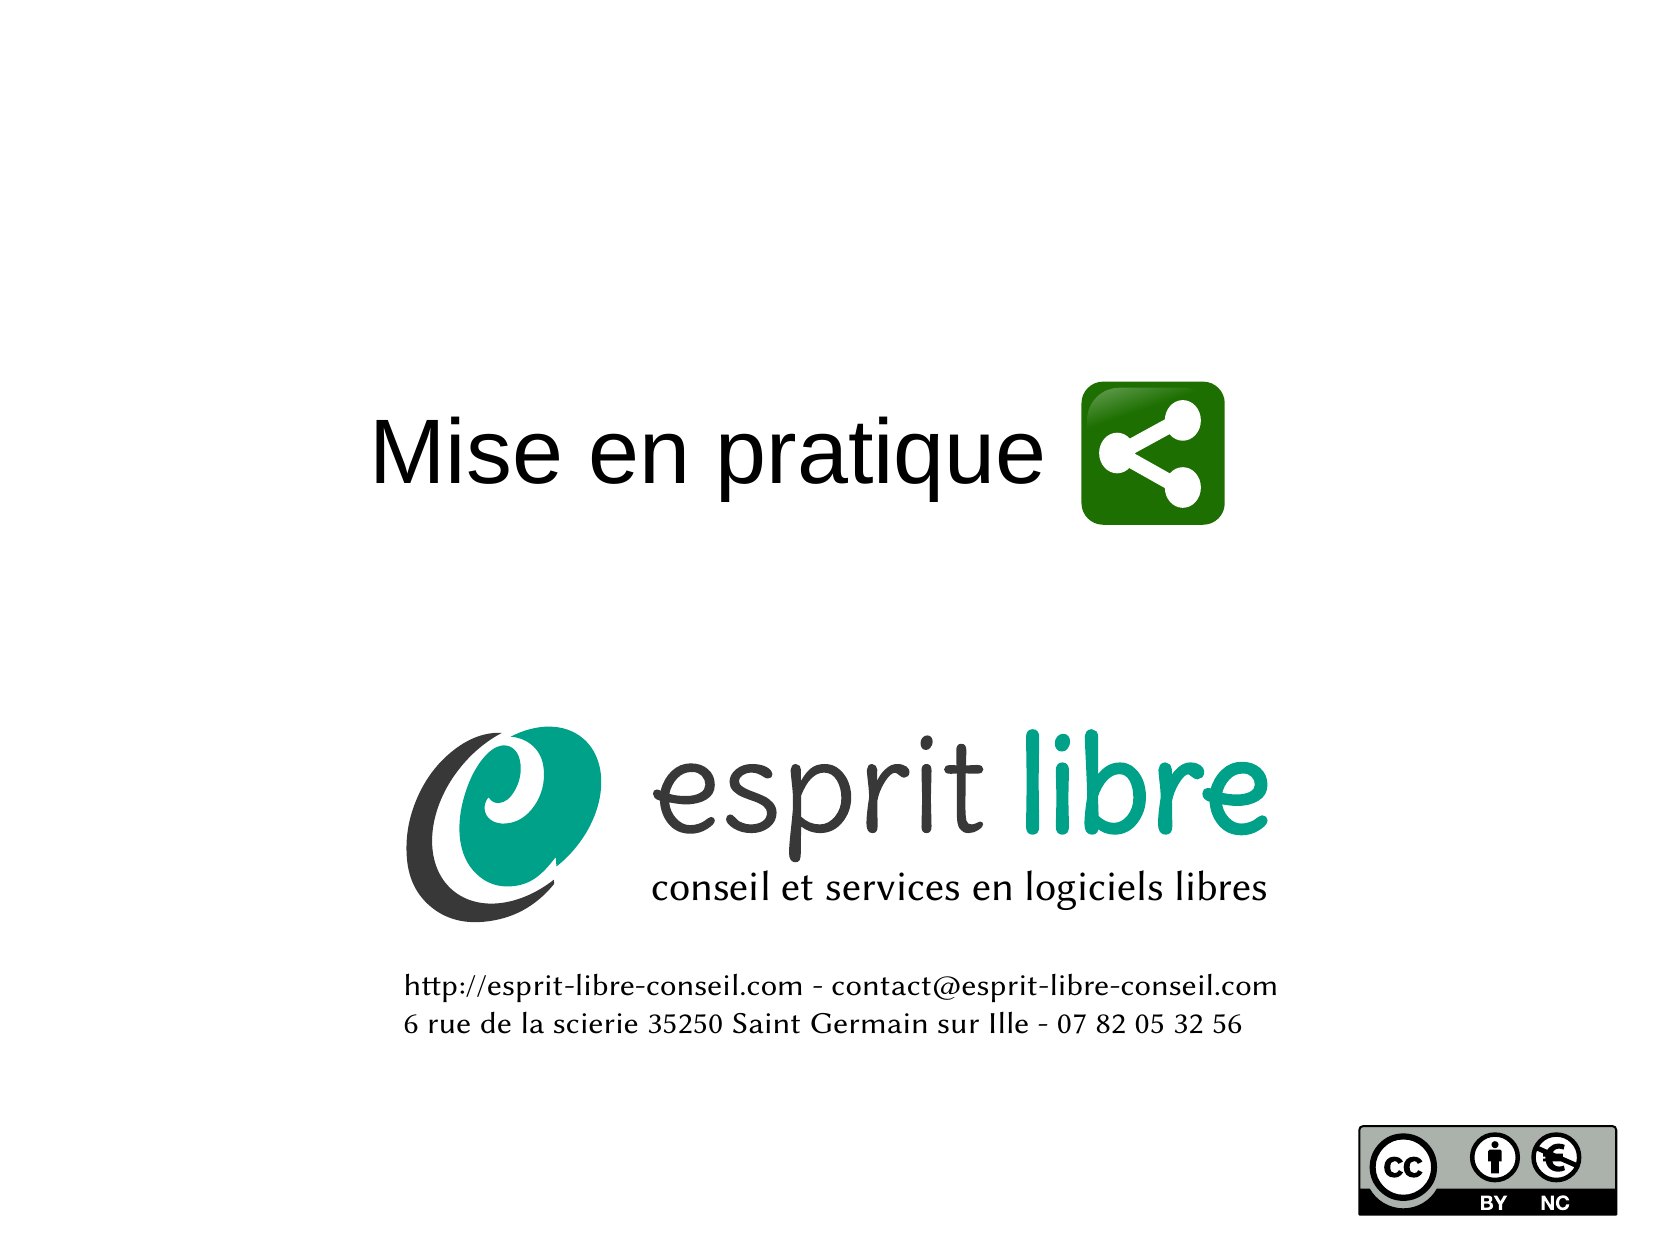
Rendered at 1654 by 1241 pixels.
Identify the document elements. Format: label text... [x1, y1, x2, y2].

picture [1074, 374, 1232, 532]
title Mise en pratique [94, 348, 1323, 556]
picture [375, 553, 1294, 1222]
picture [1358, 1125, 1618, 1216]
